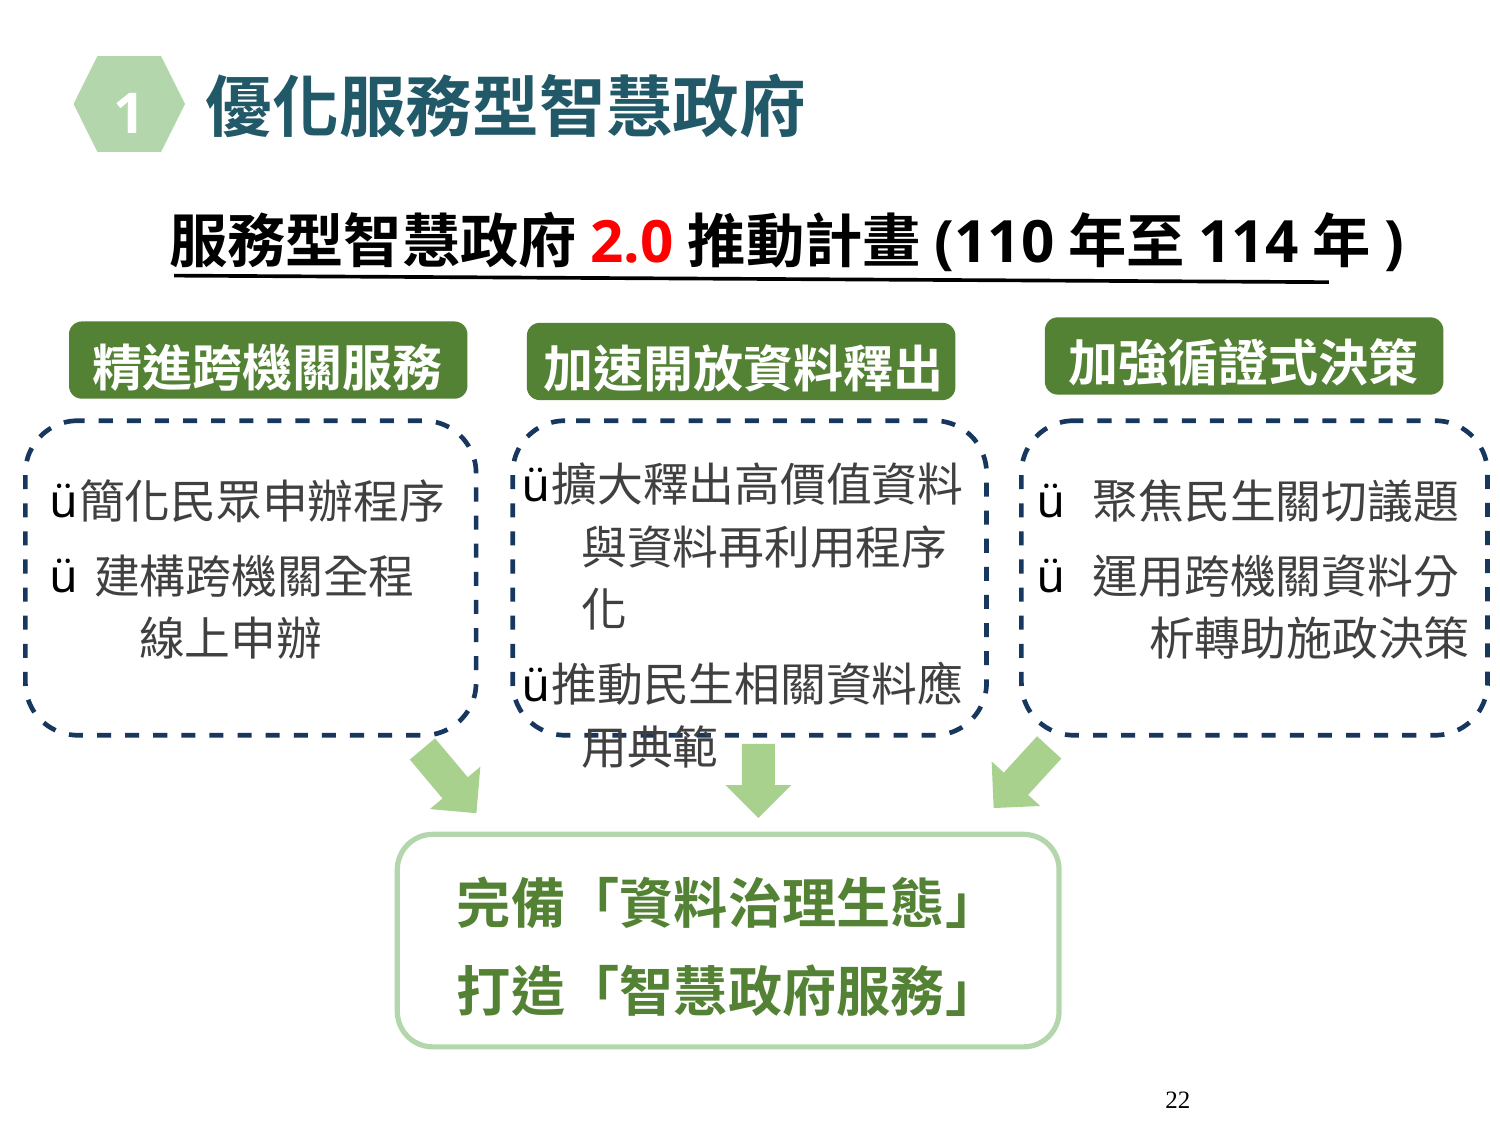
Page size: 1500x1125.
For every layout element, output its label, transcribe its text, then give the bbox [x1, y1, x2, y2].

text_box [992, 736, 1062, 809]
text_box [1046, 317, 1442, 324]
text_box 聚焦民生關切議題 運用跨機關資料分析轉助施政決策 [1022, 458, 1500, 673]
text_box 完備「資料治理生態」 打造「智慧政府服務」 [397, 834, 1060, 1047]
text_box 精進跨機關服務 [60, 329, 476, 404]
text_box 加速開放資料釋出 [501, 330, 987, 405]
text_box 優化服務型智慧政府 [190, 57, 976, 154]
text_box 加強循證式決策 [1036, 324, 1452, 400]
text_box [70, 321, 467, 329]
text_box [409, 738, 481, 814]
text_box [725, 781, 792, 819]
text_box 擴大釋出高價值資料與資料再利用程序化 推動民生相關資料應用典範 [507, 441, 998, 781]
text_box 1 [71, 54, 187, 154]
text_box [528, 322, 955, 330]
text_box 服務型智慧政府2.0推動計畫(110年至114年) [154, 196, 1471, 281]
text_box 簡化民眾申辦程序 建構跨機關全程 線上申辦 [34, 458, 502, 673]
